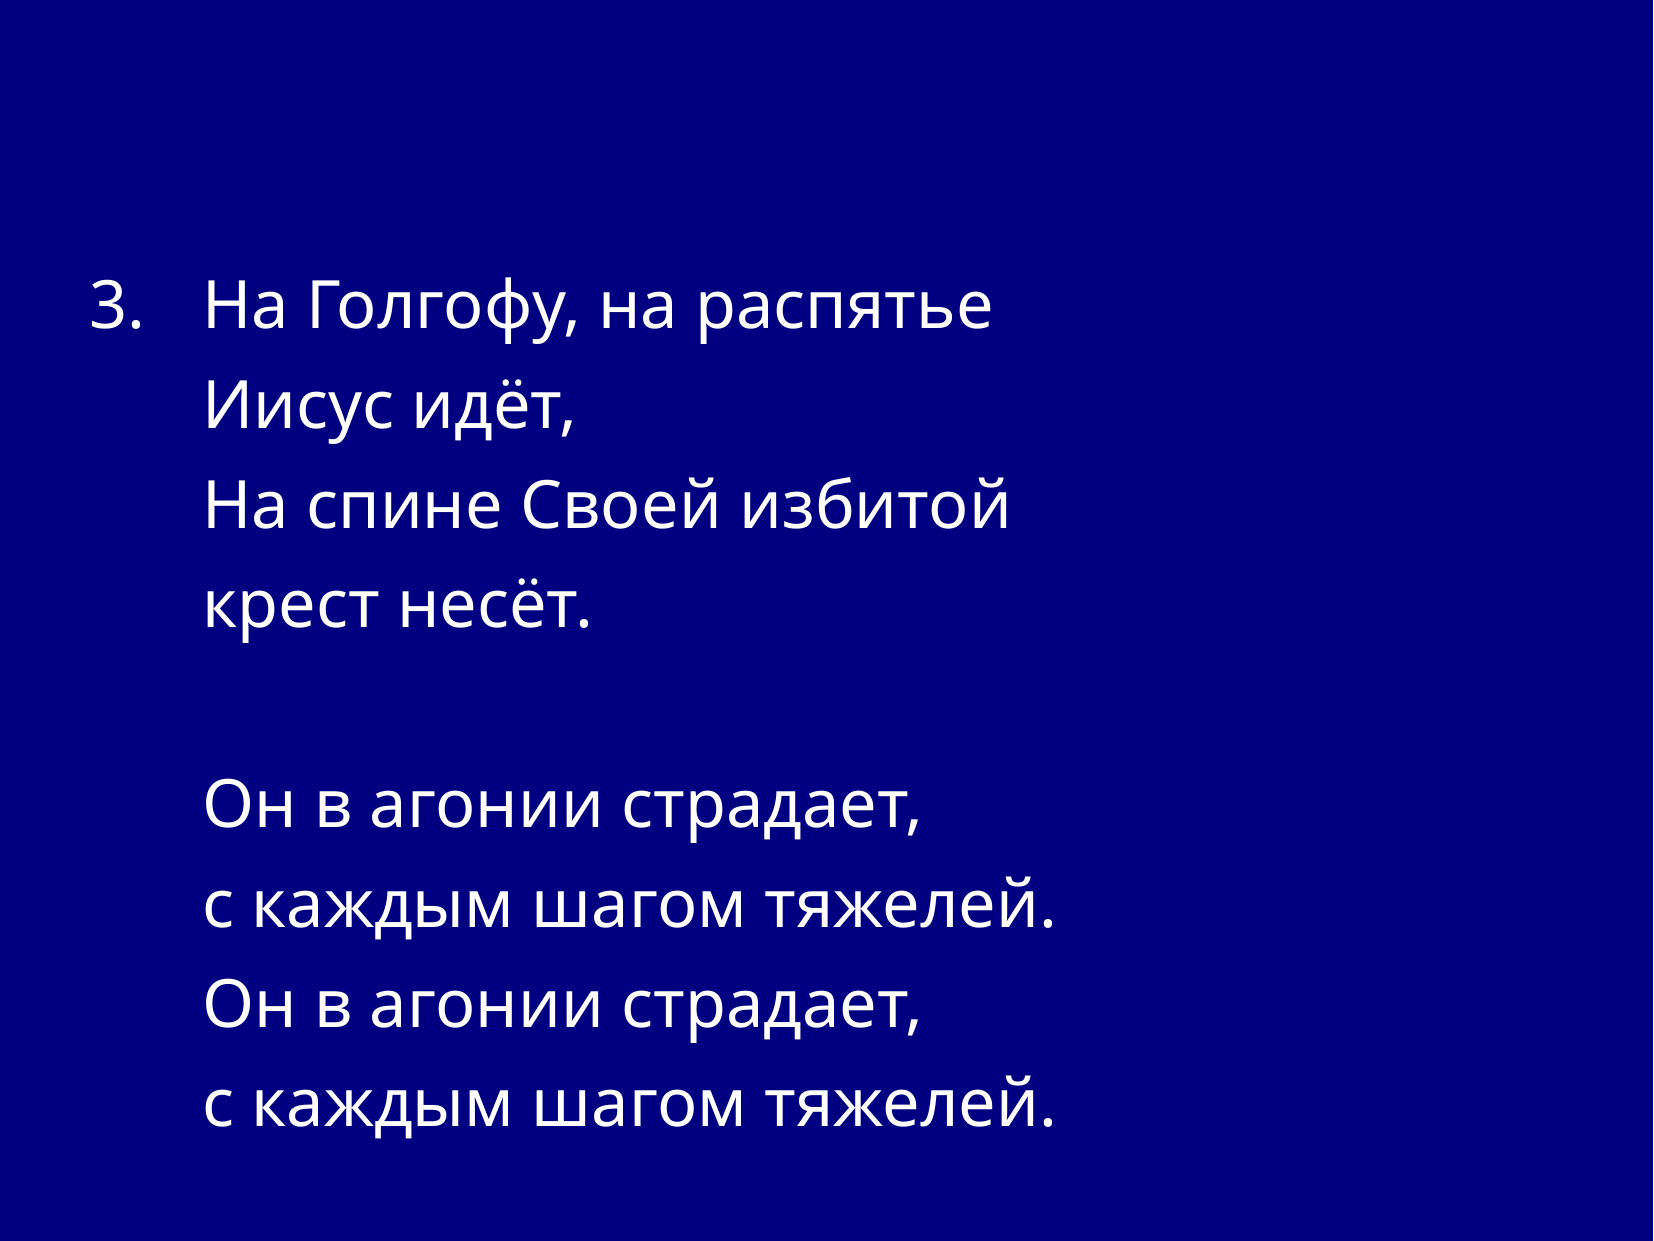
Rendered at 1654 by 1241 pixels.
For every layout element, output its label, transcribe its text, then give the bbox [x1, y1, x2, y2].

text_box 3. На Голгофу, на распятье Иисус идёт, На спине Своей избитой крест несёт. Он в агонии страдает, с каждым шагом тяжелей. Он в агонии страдает, с каждым шагом тяжелей. [75, 150, 1576, 1163]
